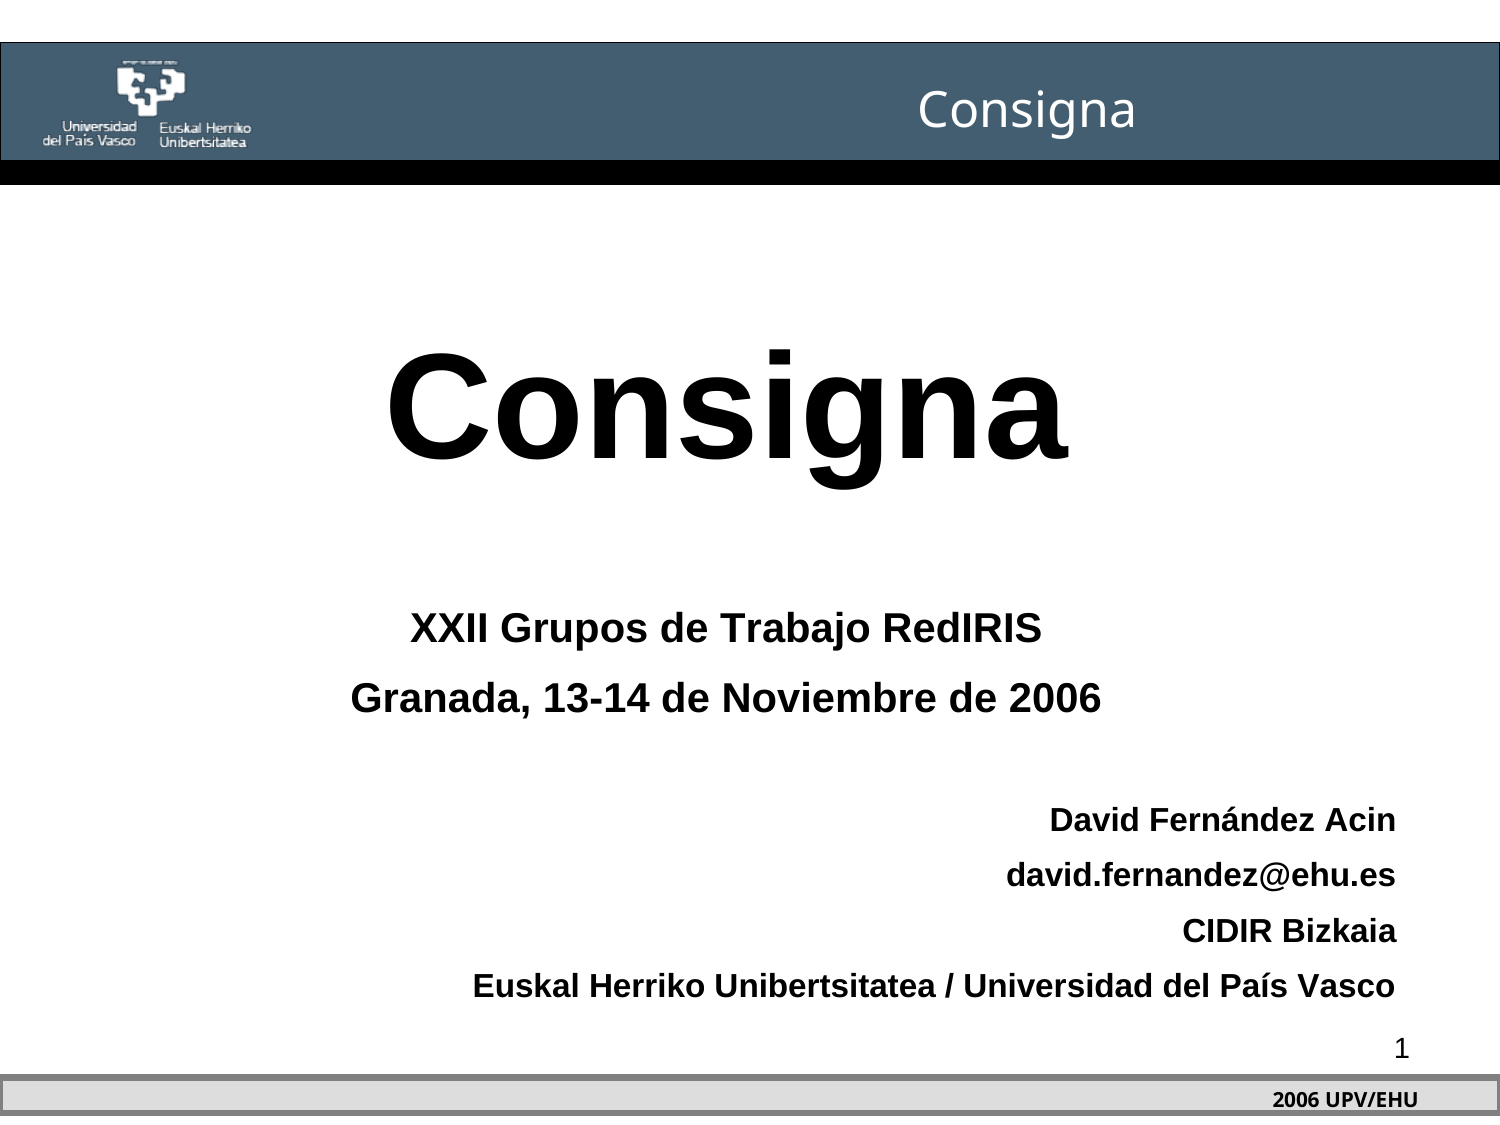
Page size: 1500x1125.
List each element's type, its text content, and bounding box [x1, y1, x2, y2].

picture [4, 42, 290, 160]
text_box David Fernández Acin david.fernandez@ehu.es CIDIR Bizkaia Euskal Herriko Unibertsitatea / Universidad del País Vasco [88, 774, 1412, 1013]
text_box [0, 1077, 1257, 1113]
text_box Consigna [64, 231, 1388, 499]
text_box XXII Grupos de Trabajo RedIRIS Granada, 13-14 de Noviembre de 2006 [64, 574, 1388, 729]
text_box [0, 42, 1500, 185]
text_box Consigna [620, 66, 1436, 151]
text_box 2006 UPV/EHU [1257, 1077, 1500, 1122]
